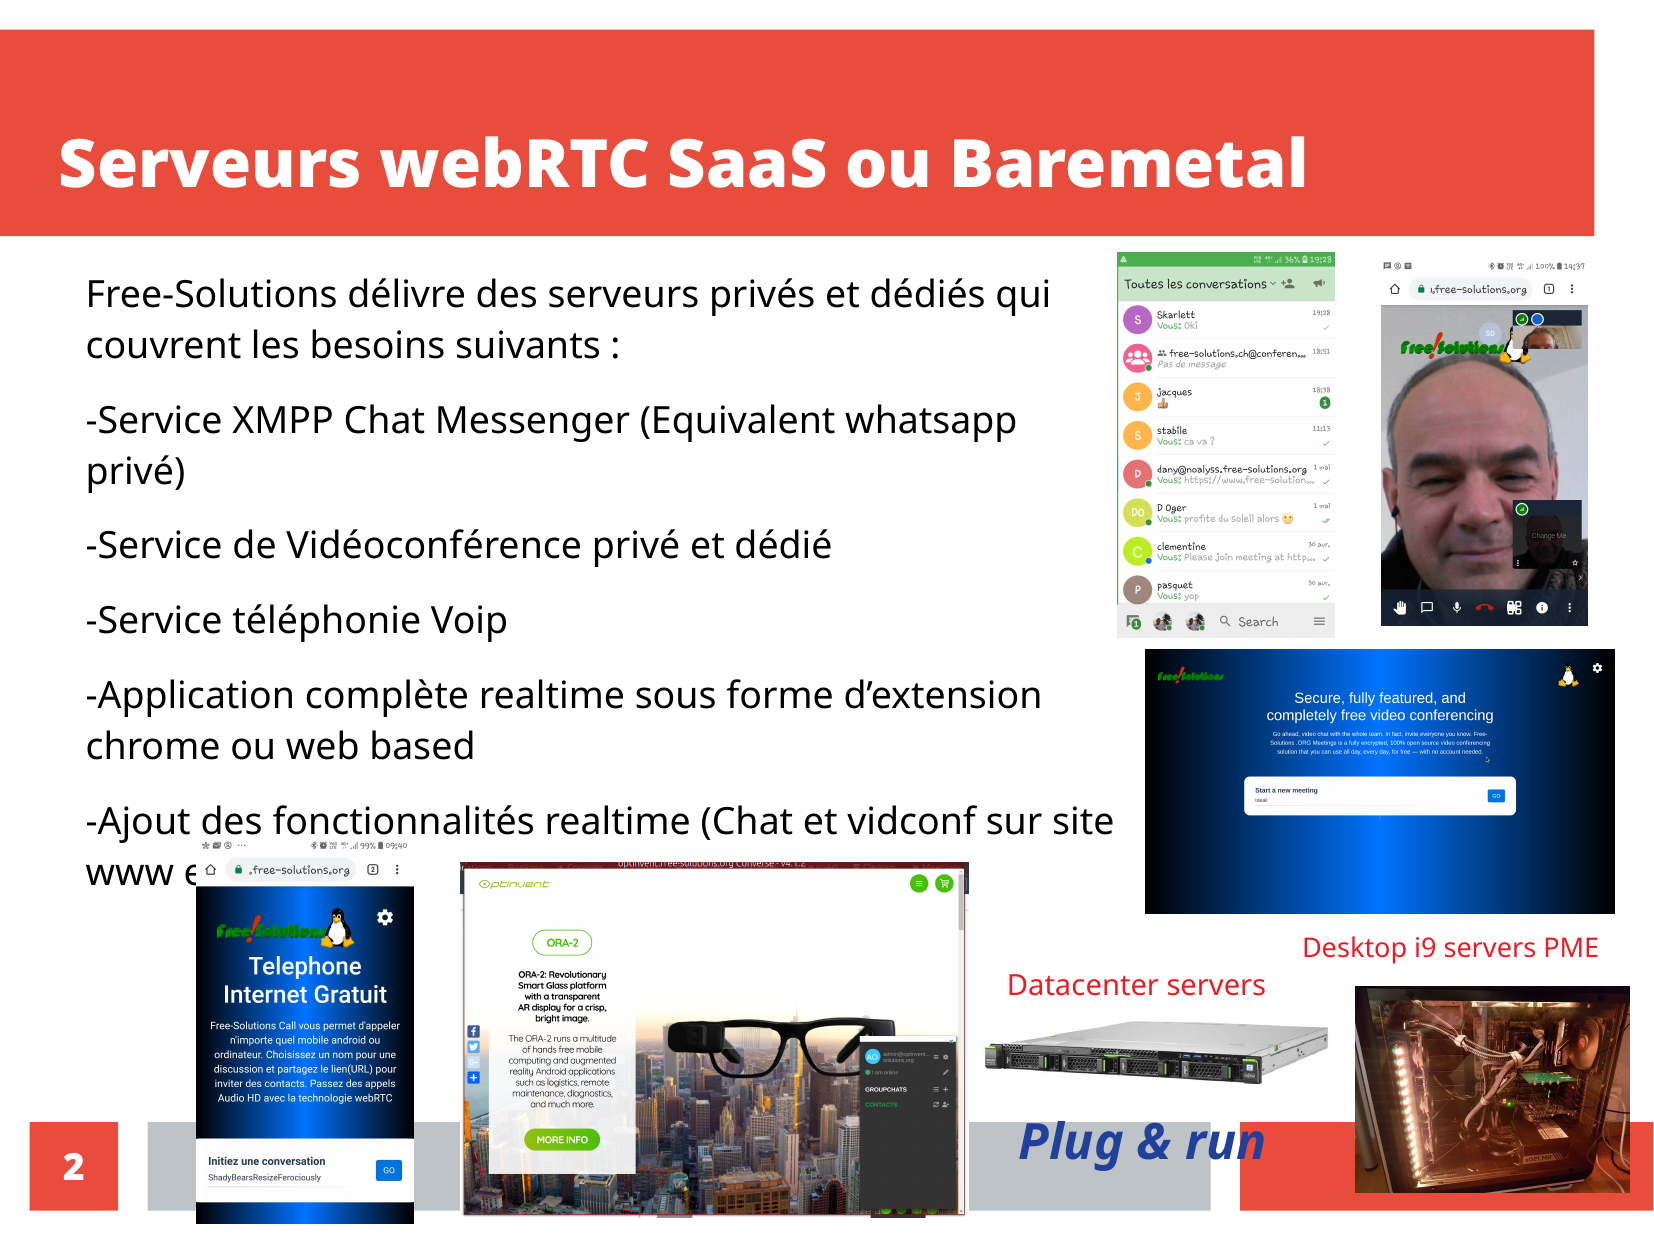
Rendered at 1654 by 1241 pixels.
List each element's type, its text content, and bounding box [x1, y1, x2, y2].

picture [196, 838, 414, 1224]
text_box Desktop i9 servers PME [1287, 921, 1642, 1016]
text_box Free-Solutions délivre des serveurs privés et dédiés qui couvrent les besoins suivants : -Service XMPP Chat Messenger (Equivalent whatsapp privé) -Service de Vidéoconférence privé et dédié -Service téléphonie Voip -Application complète realtime sous forme d’extension chrome ou web based -Ajout des fonctionnalités realtime (Chat et vidconf sur site www existant) [70, 259, 1134, 1111]
picture [1117, 252, 1335, 638]
title Serveurs webRTC SaaS ou Baremetal [59, 59, 1595, 207]
text_box Plug & run [1003, 1098, 1335, 1230]
picture [1355, 1016, 1630, 1193]
picture [1381, 259, 1588, 626]
picture [460, 649, 1615, 1241]
text_box Datacenter servers [992, 956, 1287, 1006]
